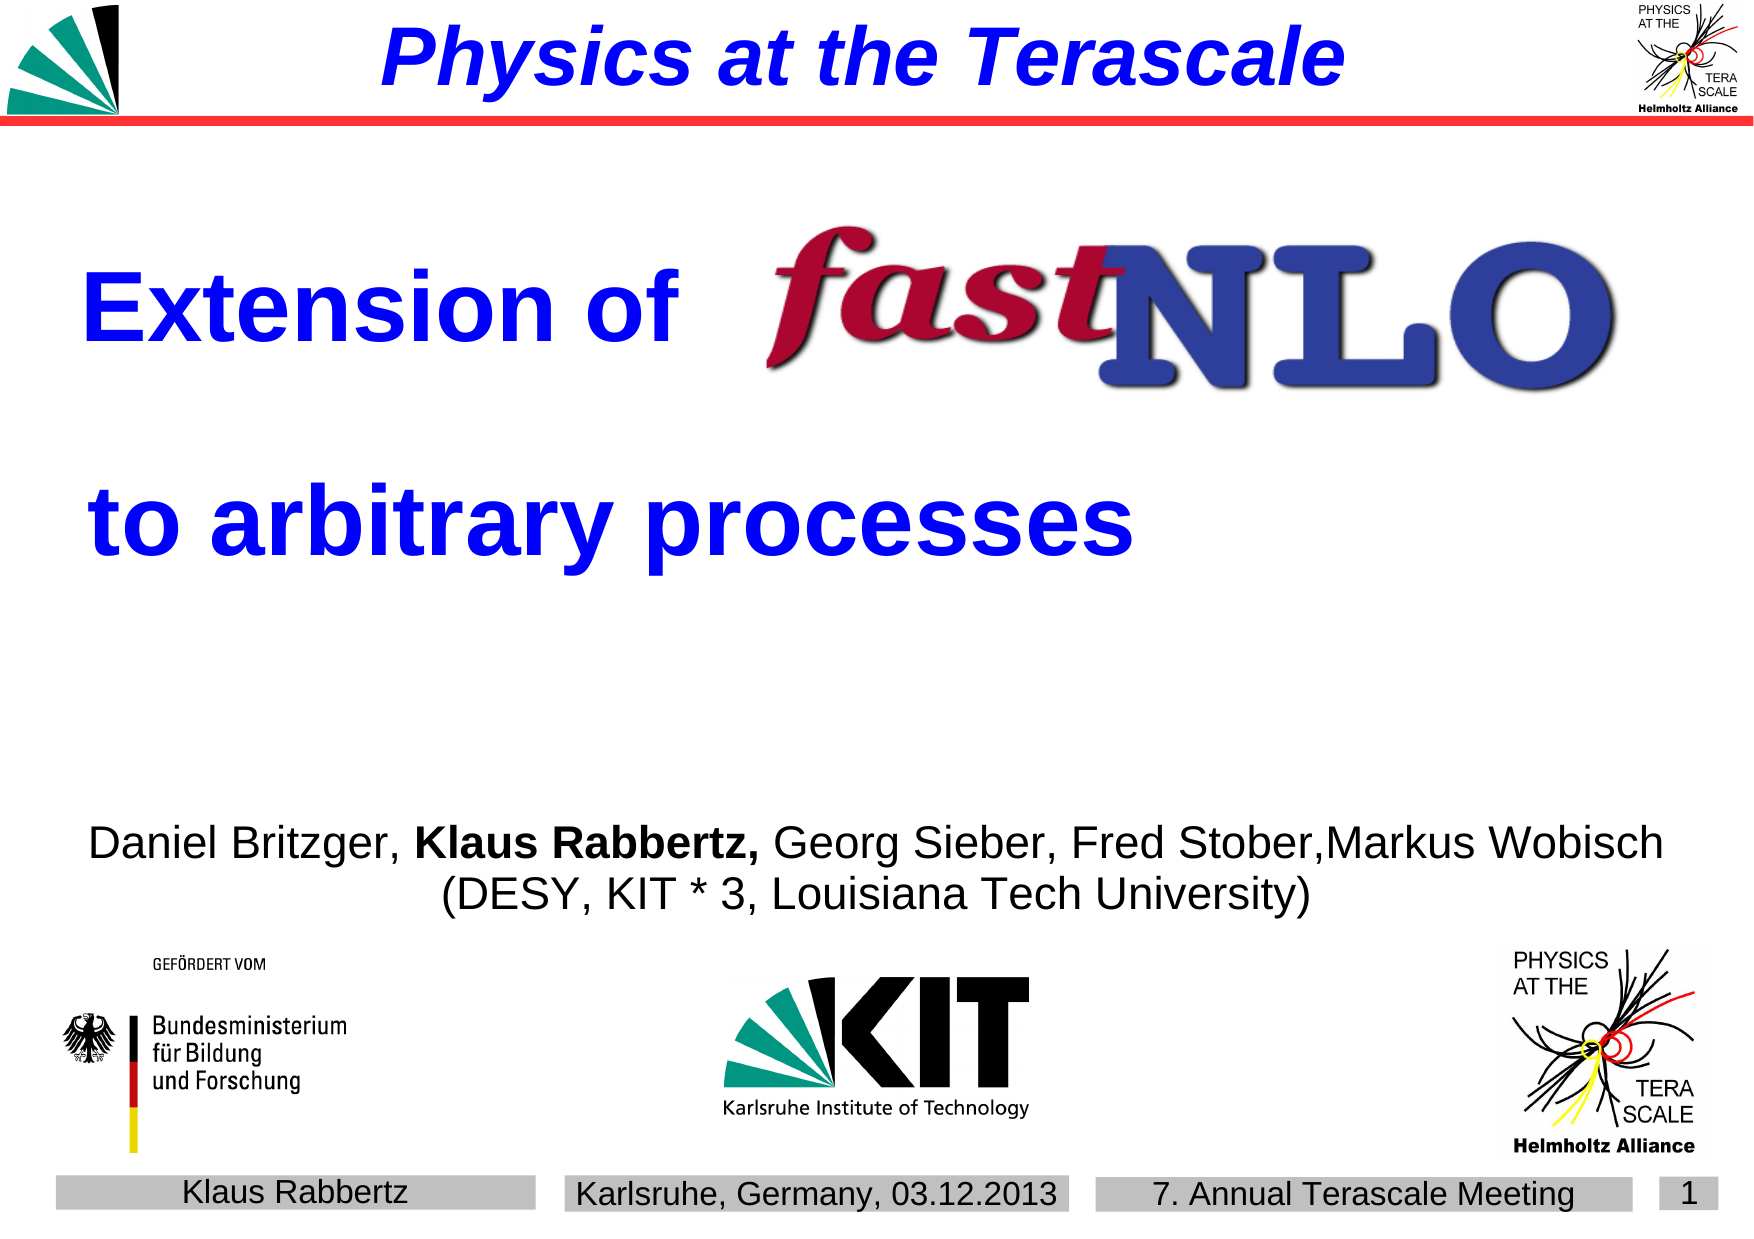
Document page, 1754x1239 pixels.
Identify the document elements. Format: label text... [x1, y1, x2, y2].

picture [1500, 944, 1708, 1158]
text_box Extension of [68, 245, 692, 370]
text_box Daniel Britzger, Klaus Rabbertz, Georg Sieber, Fred Stober,Markus Wobisch (DESY, KIT * 3, Louisiana Tech University) [76, 810, 1678, 926]
picture [7, 5, 119, 116]
title Physics at the Terascale [123, 0, 1606, 114]
picture [739, 213, 1638, 397]
text_box to arbitrary processes [76, 459, 1149, 583]
picture [724, 977, 1029, 1119]
picture [1631, 1, 1745, 115]
picture [62, 955, 346, 1153]
